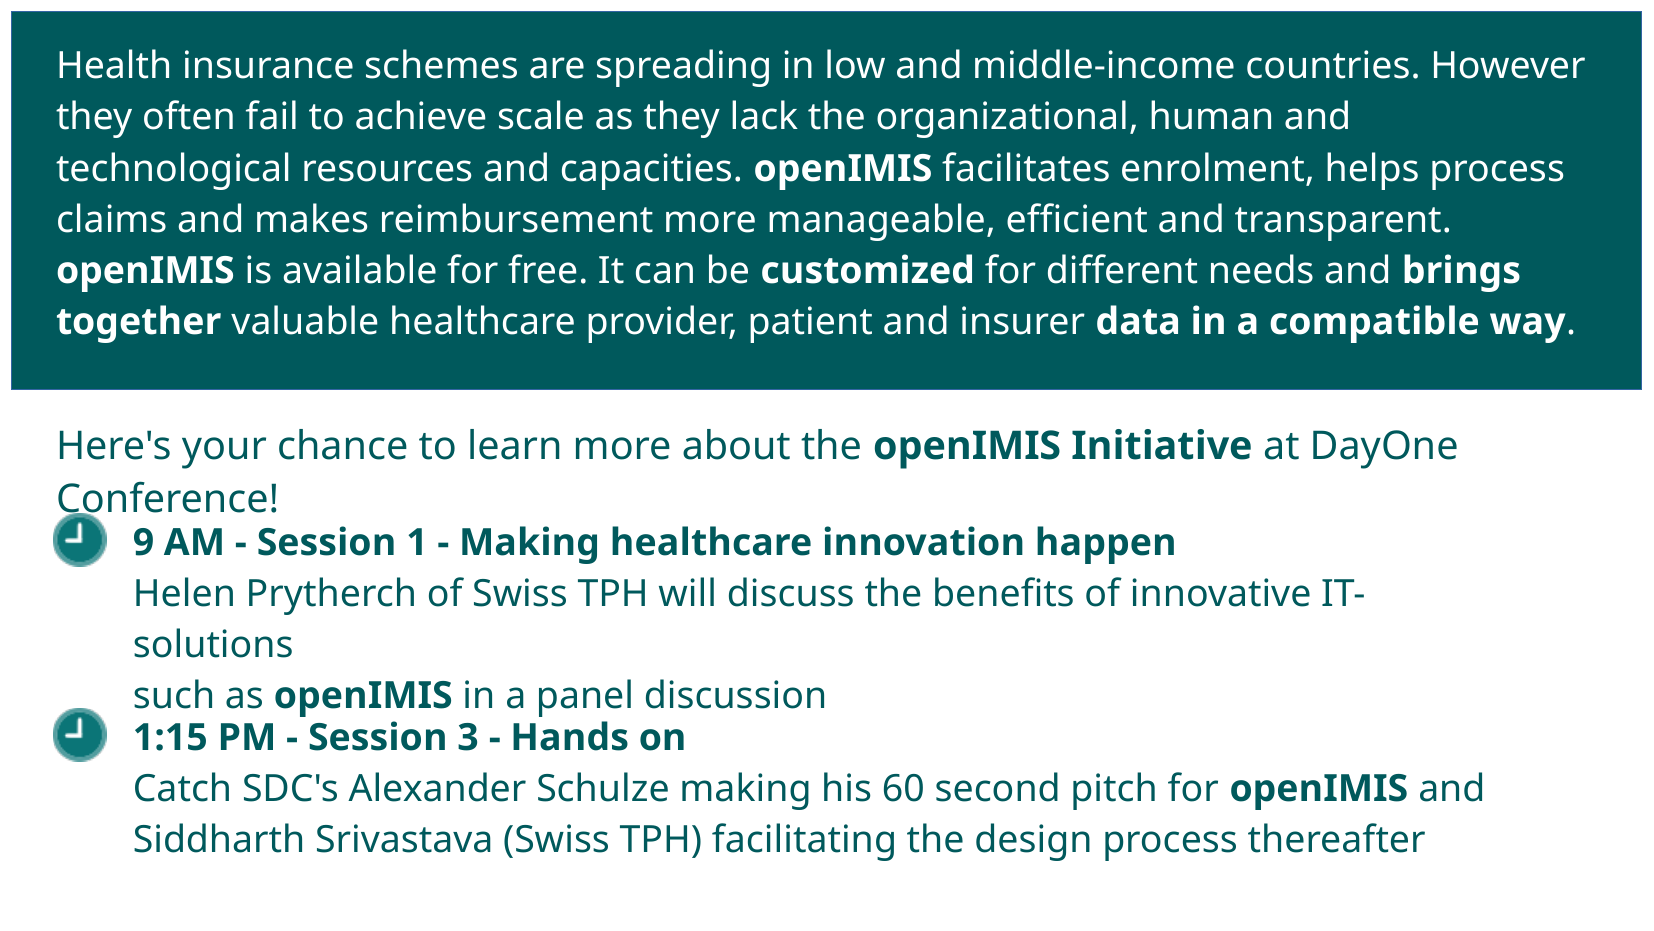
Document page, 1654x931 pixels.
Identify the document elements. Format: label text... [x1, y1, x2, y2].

text_box 9 AM - Session 1 - Making healthcare innovation happen Helen Prytherch of Swiss TPH will discuss the benefits of innovative IT-solutions such as openIMIS in a panel discussion [118, 507, 1536, 686]
text_box Health insurance schemes are spreading in low and middle-income countries. However they often fail to achieve scale as they lack the organizational, human and technological resources and capacities. openIMIS facilitates enrolment, helps process claims and makes reimbursement more manageable, efficient and transparent. openIMIS is available for free. It can be customized for different needs and brings together valuable healthcare provider, patient and insurer data in a compatible way. [41, 31, 1613, 373]
picture [53, 513, 107, 567]
picture [53, 708, 107, 762]
text_box [11, 11, 1642, 390]
text_box 1:15 PM - Session 3 - Hands on Catch SDC's Alexander Schulze making his 60 second pitch for openIMIS and Siddharth Srivastava (Swiss TPH) facilitating the design process thereafter [118, 702, 1536, 881]
text_box Here's your chance to learn more about the openIMIS Initiative at DayOne Conference! [41, 409, 1613, 485]
